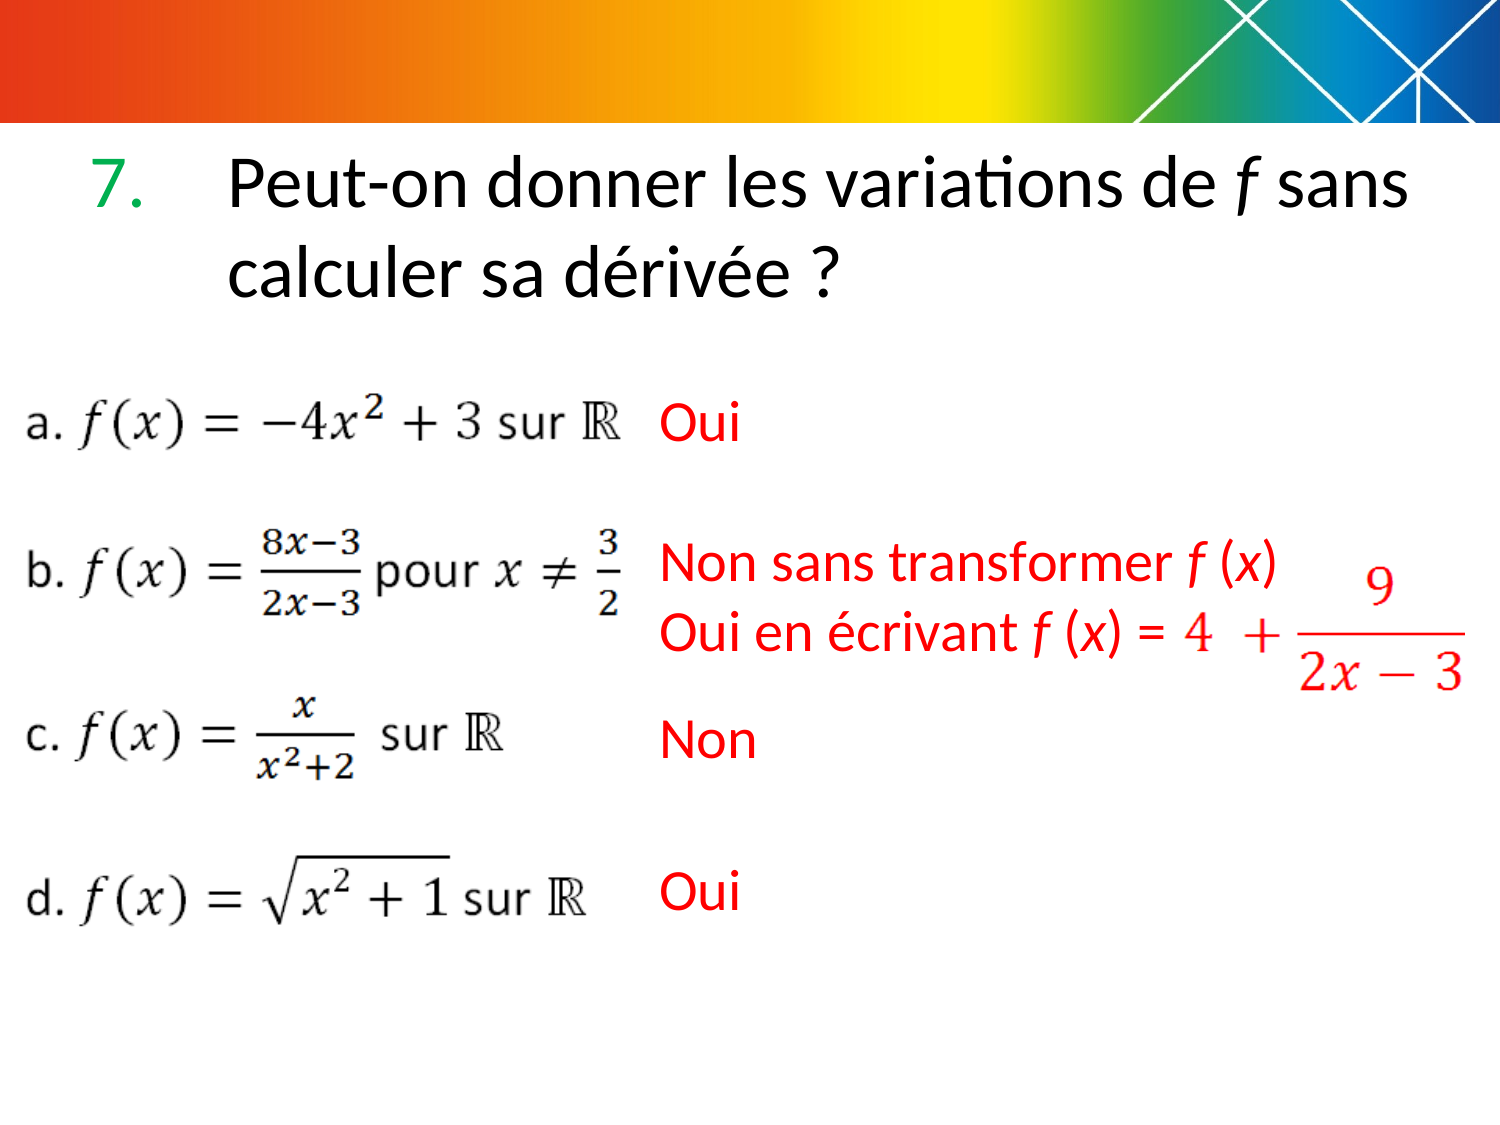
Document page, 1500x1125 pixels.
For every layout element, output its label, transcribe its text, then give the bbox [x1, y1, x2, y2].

picture [0, 0, 1359, 123]
text_box Peut-on donner les variations de f sans calculer sa dérivée ? [75, 160, 1471, 375]
picture [1340, 0, 1500, 123]
picture [0, 679, 644, 942]
picture [0, 515, 644, 657]
picture [0, 386, 644, 502]
picture [1183, 562, 1465, 705]
text_box Oui Non sans transformer f (x) Oui en écrivant f (x) = Non Oui [644, 375, 1500, 1071]
